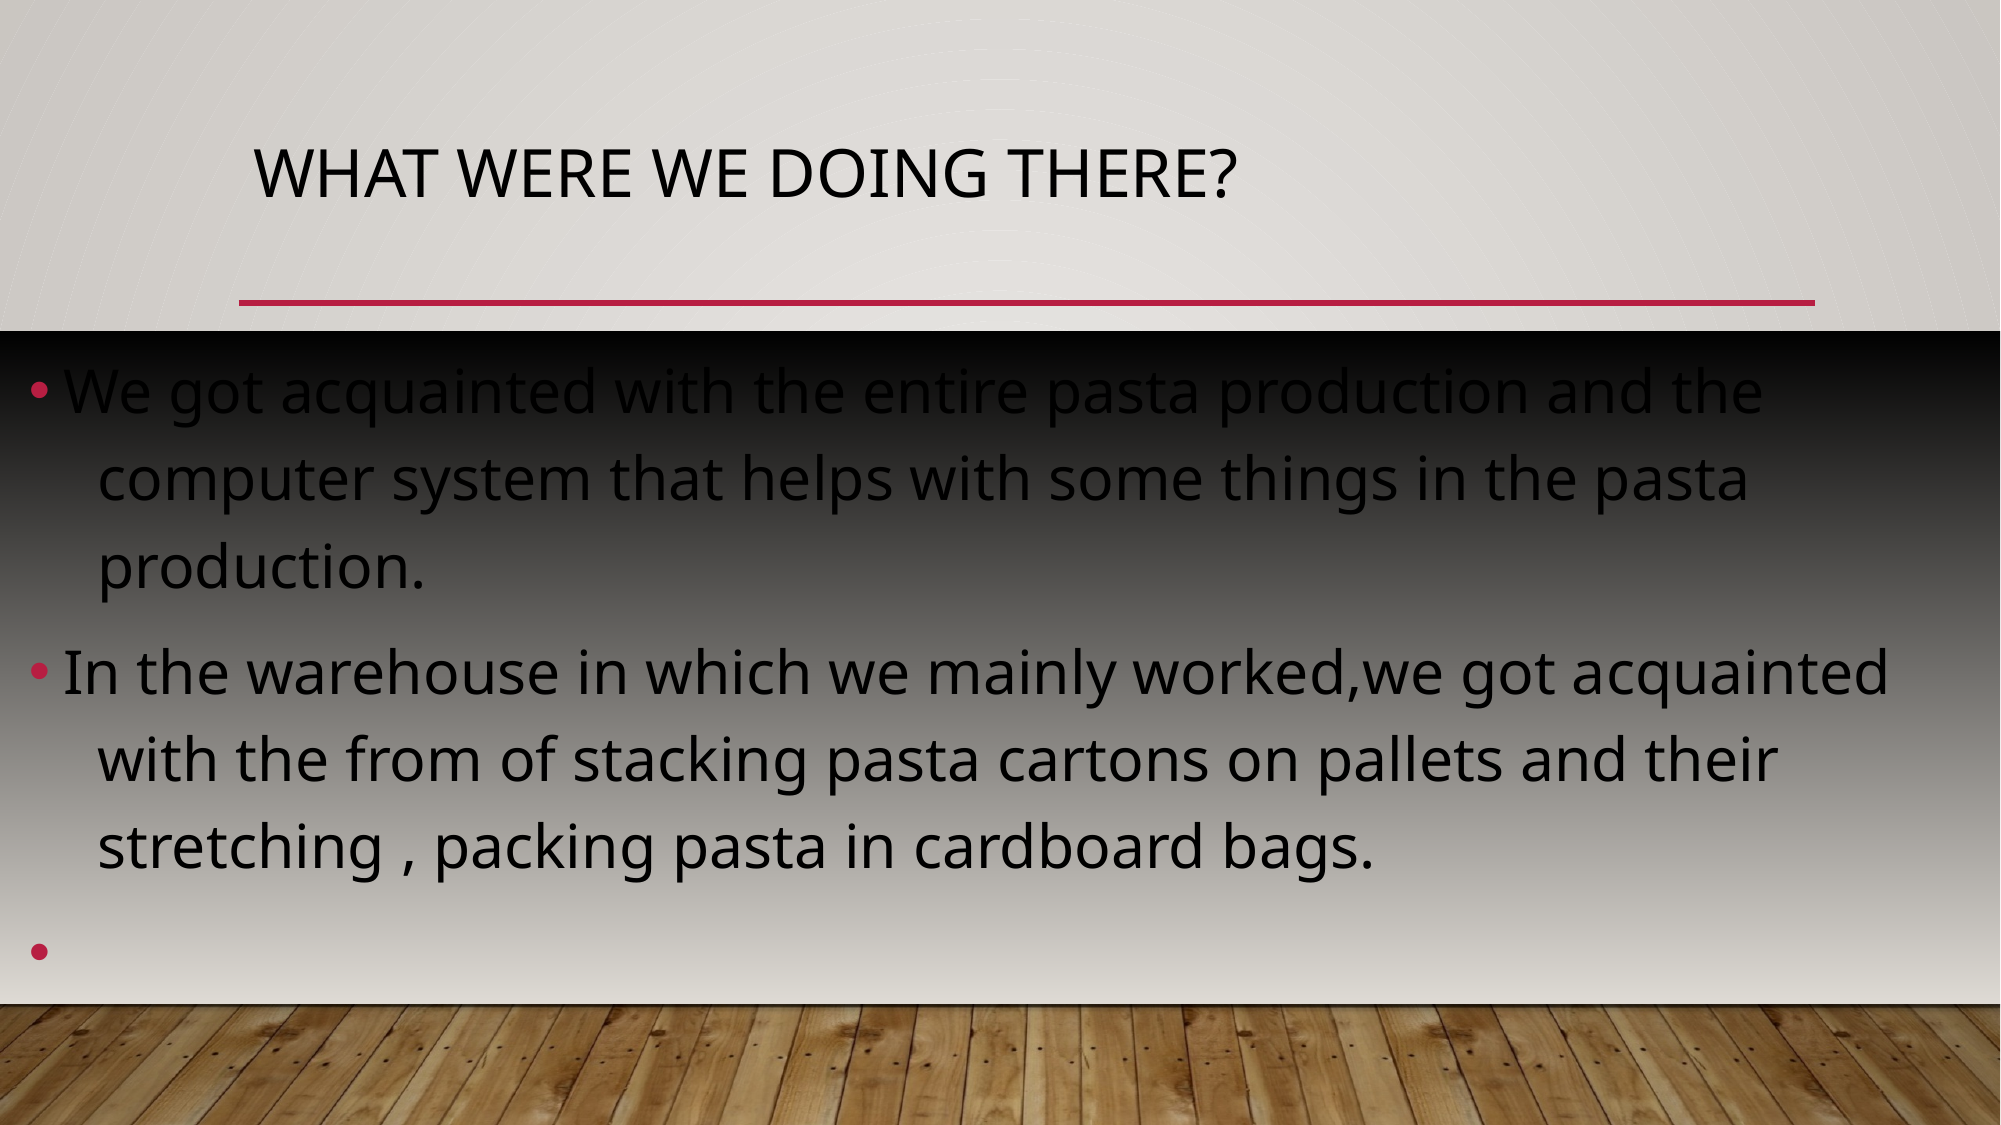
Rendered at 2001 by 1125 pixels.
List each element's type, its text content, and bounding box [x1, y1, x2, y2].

list We got acquainted with the entire pasta production and the computer system that helps with some things in the pasta production. In the warehouse in which we mainly worked,we got acquainted with the from of stacking pasta cartons on pallets and their stretching , packing pasta in cardboard bags. [14, 330, 1984, 897]
title What were we doing there? [238, 131, 1814, 305]
